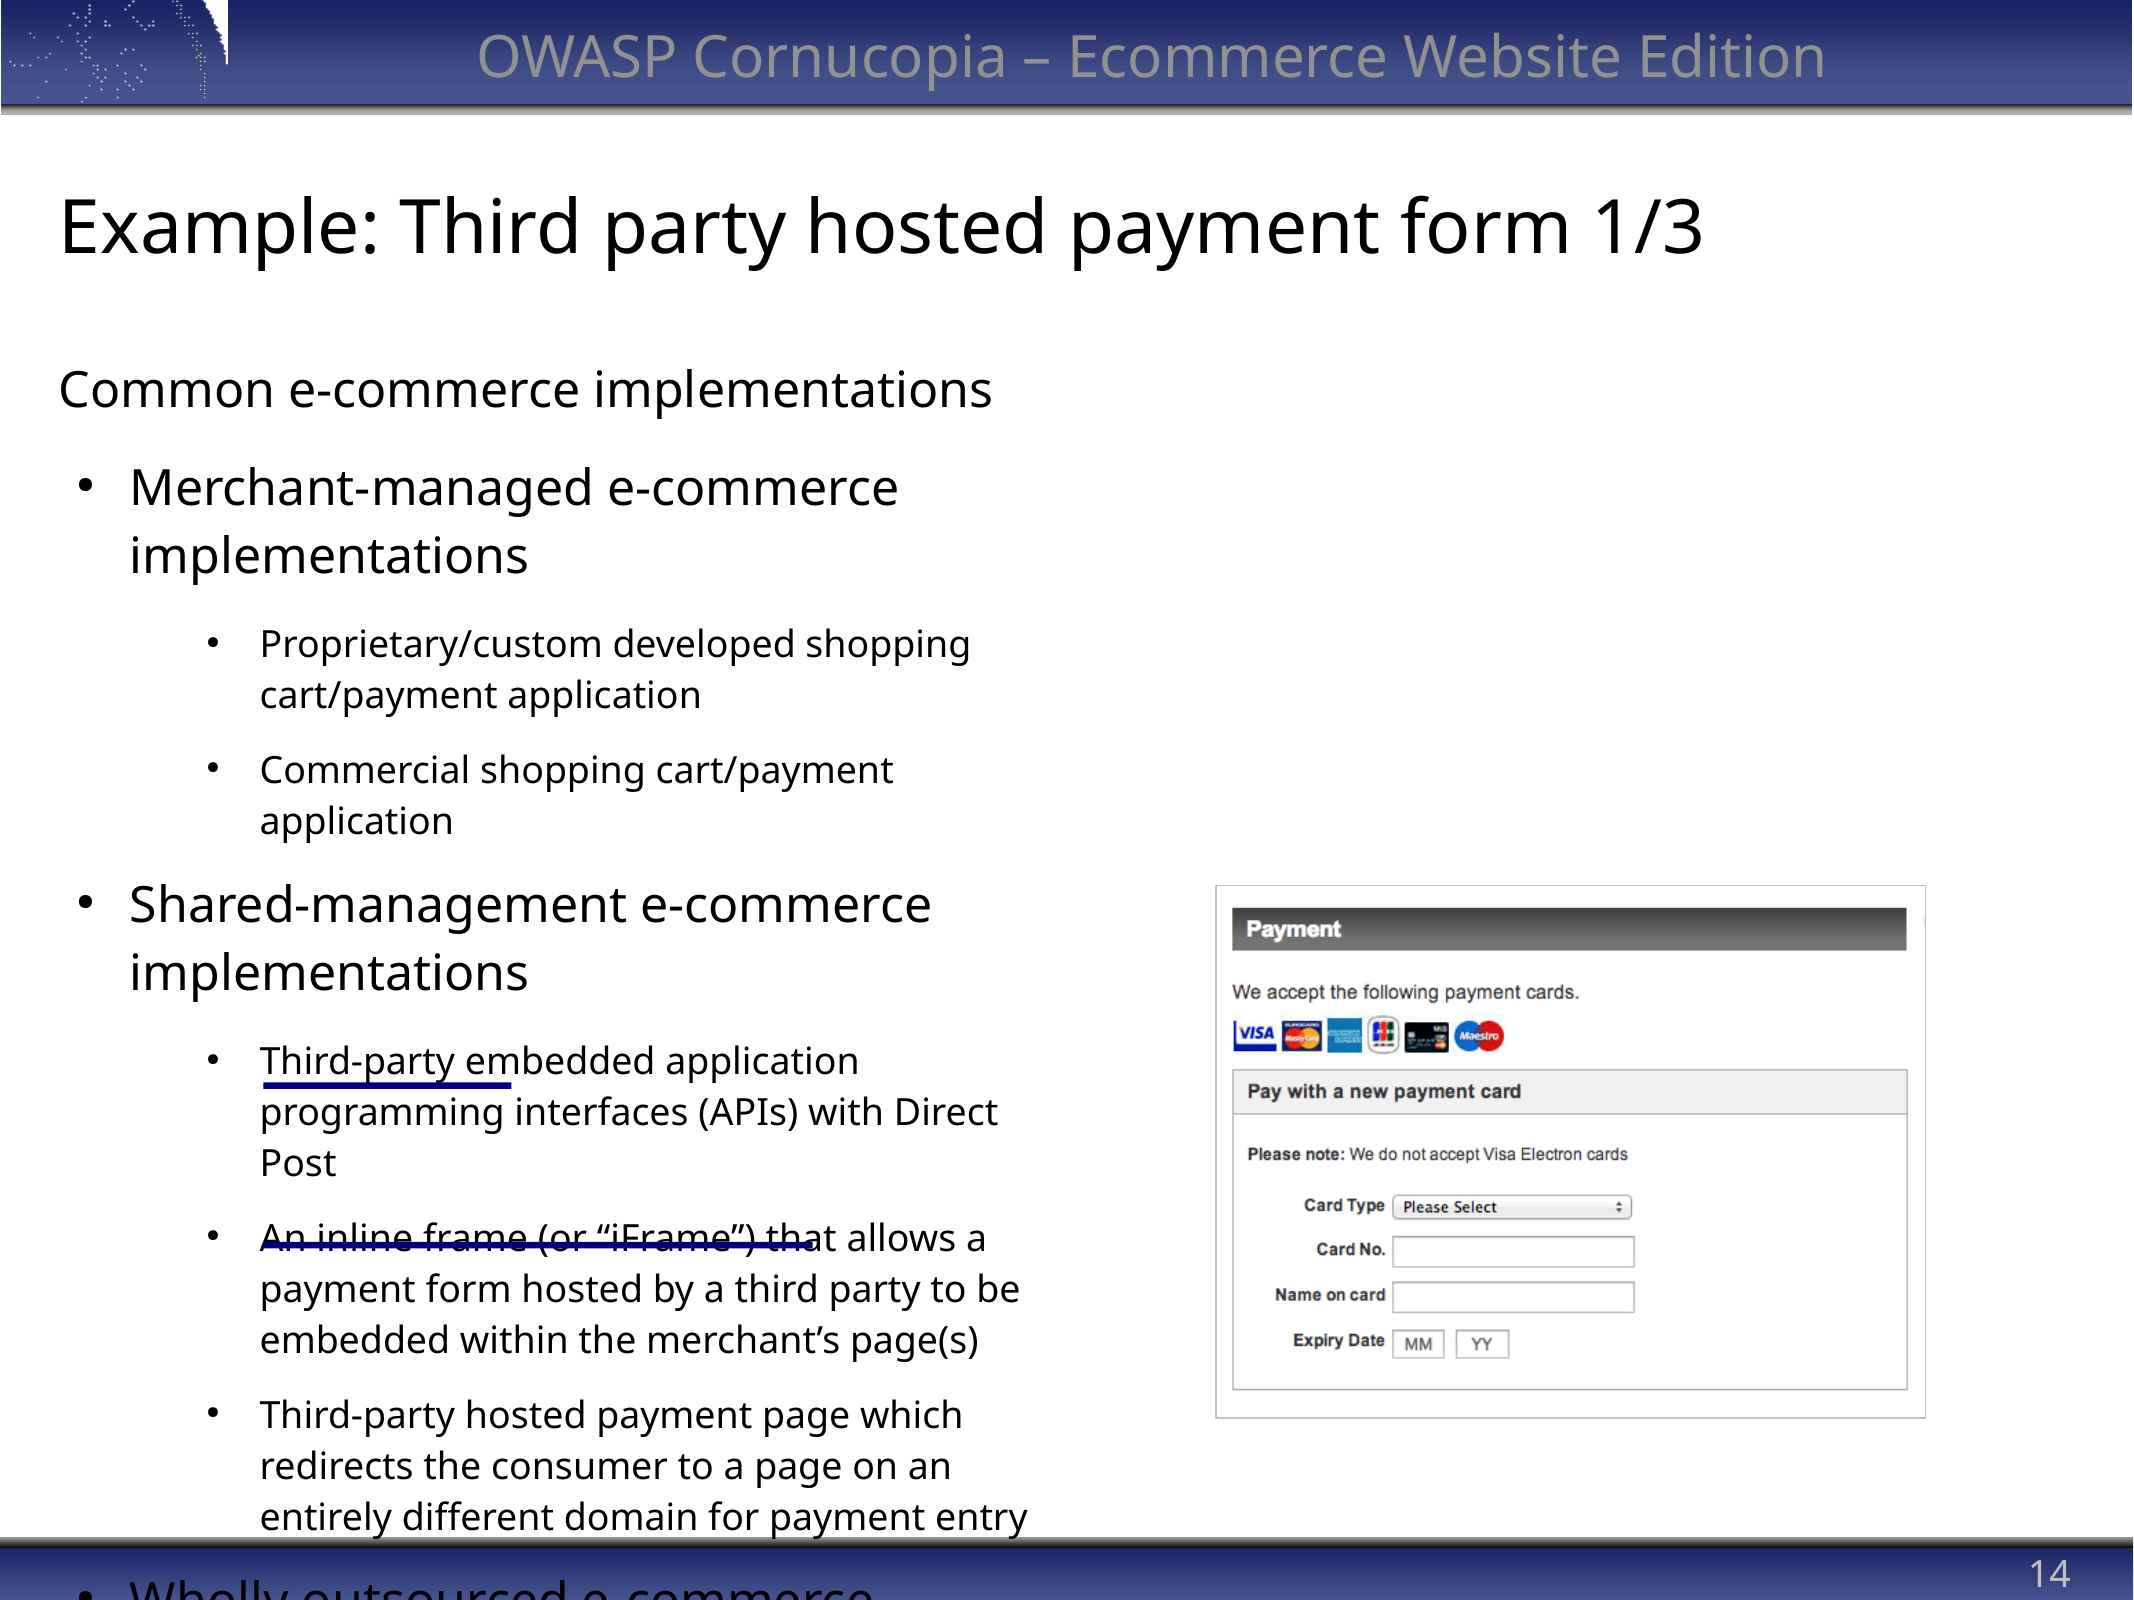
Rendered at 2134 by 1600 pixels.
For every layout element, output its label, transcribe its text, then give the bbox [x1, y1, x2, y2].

list Common e-commerce implementations Merchant-managed e-commerce implementations Proprietary/custom developed shopping cart/payment application Commercial shopping cart/payment application Shared-management e-commerce implementations Third-party embedded application programming interfaces (APIs) with Direct Post An inline frame (or “iFrame”) that allows a payment form hosted by a third party to be embedded within the merchant’s page(s) Third-party hosted payment page which redirects the consumer to a page on an entirely different domain for payment entry Wholly outsourced e-commerce implementations [58, 354, 1039, 1536]
picture [1216, 886, 1926, 1418]
text_box [263, 1241, 813, 1249]
text_box [263, 1082, 512, 1089]
title Example: Third party hosted payment form 1/3 [58, 124, 2126, 325]
